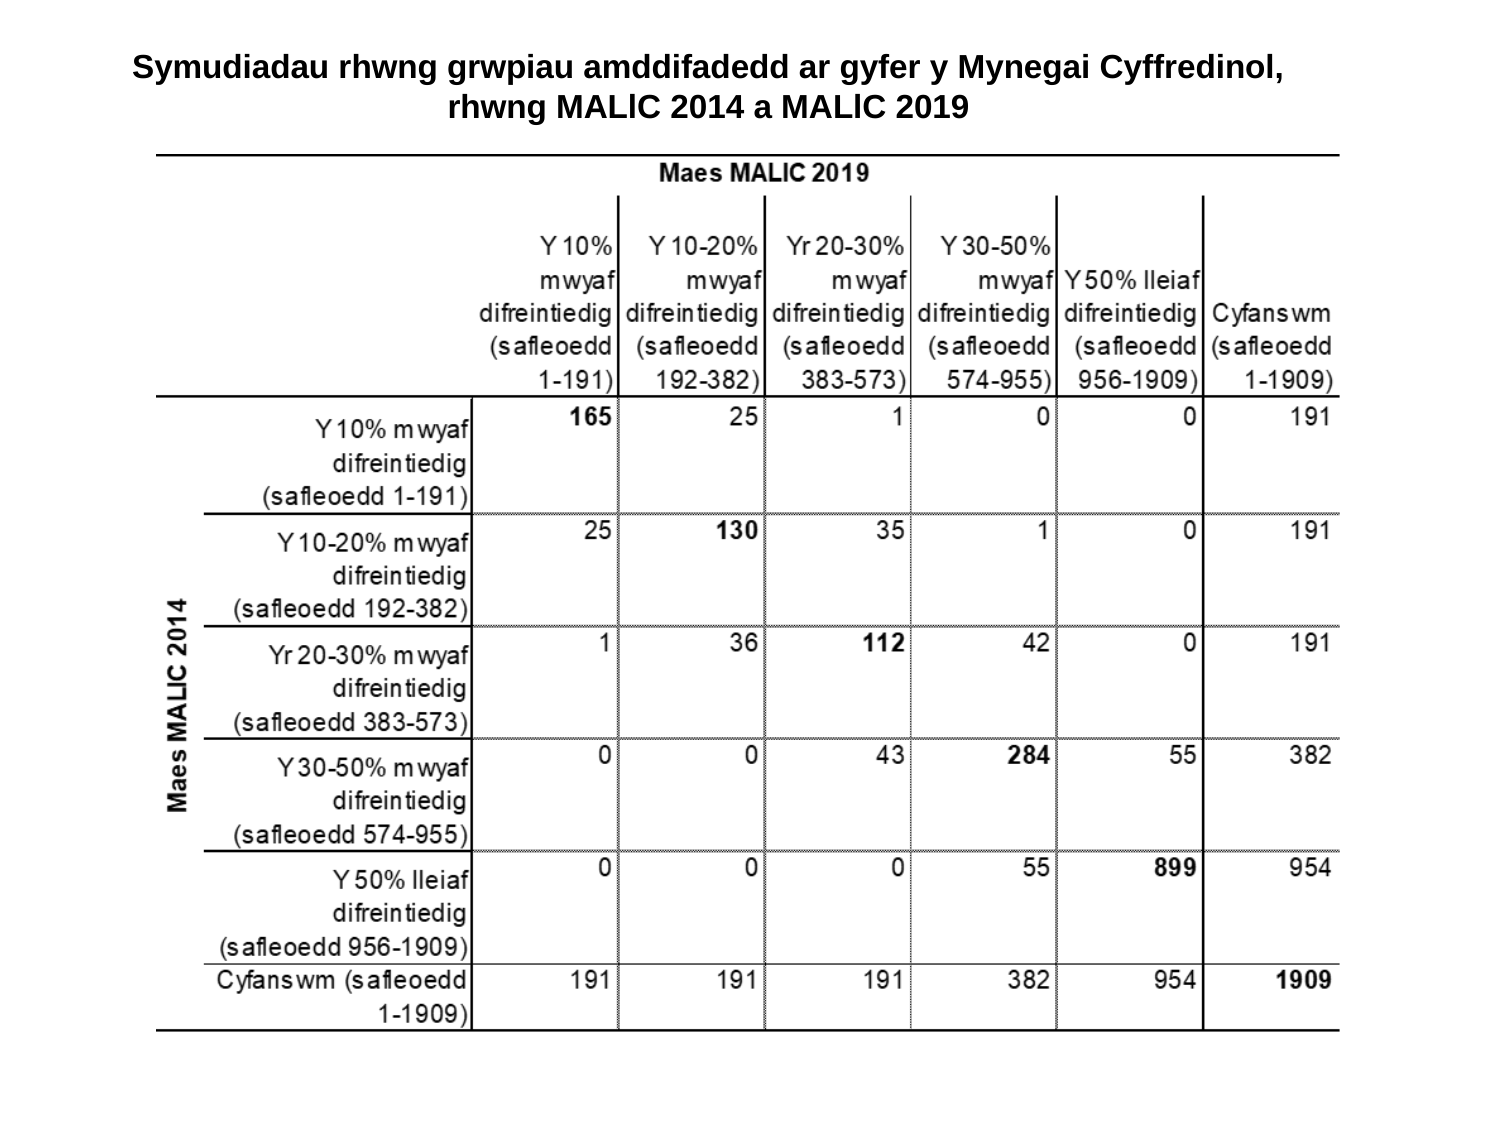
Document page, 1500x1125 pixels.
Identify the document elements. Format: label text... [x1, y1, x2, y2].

picture [156, 154, 1341, 1033]
text_box Symudiadau rhwng grwpiau amddifadedd ar gyfer y Mynegai Cyffredinol, rhwng MALlC 2014 a MALlC 2019 [112, 37, 1306, 134]
